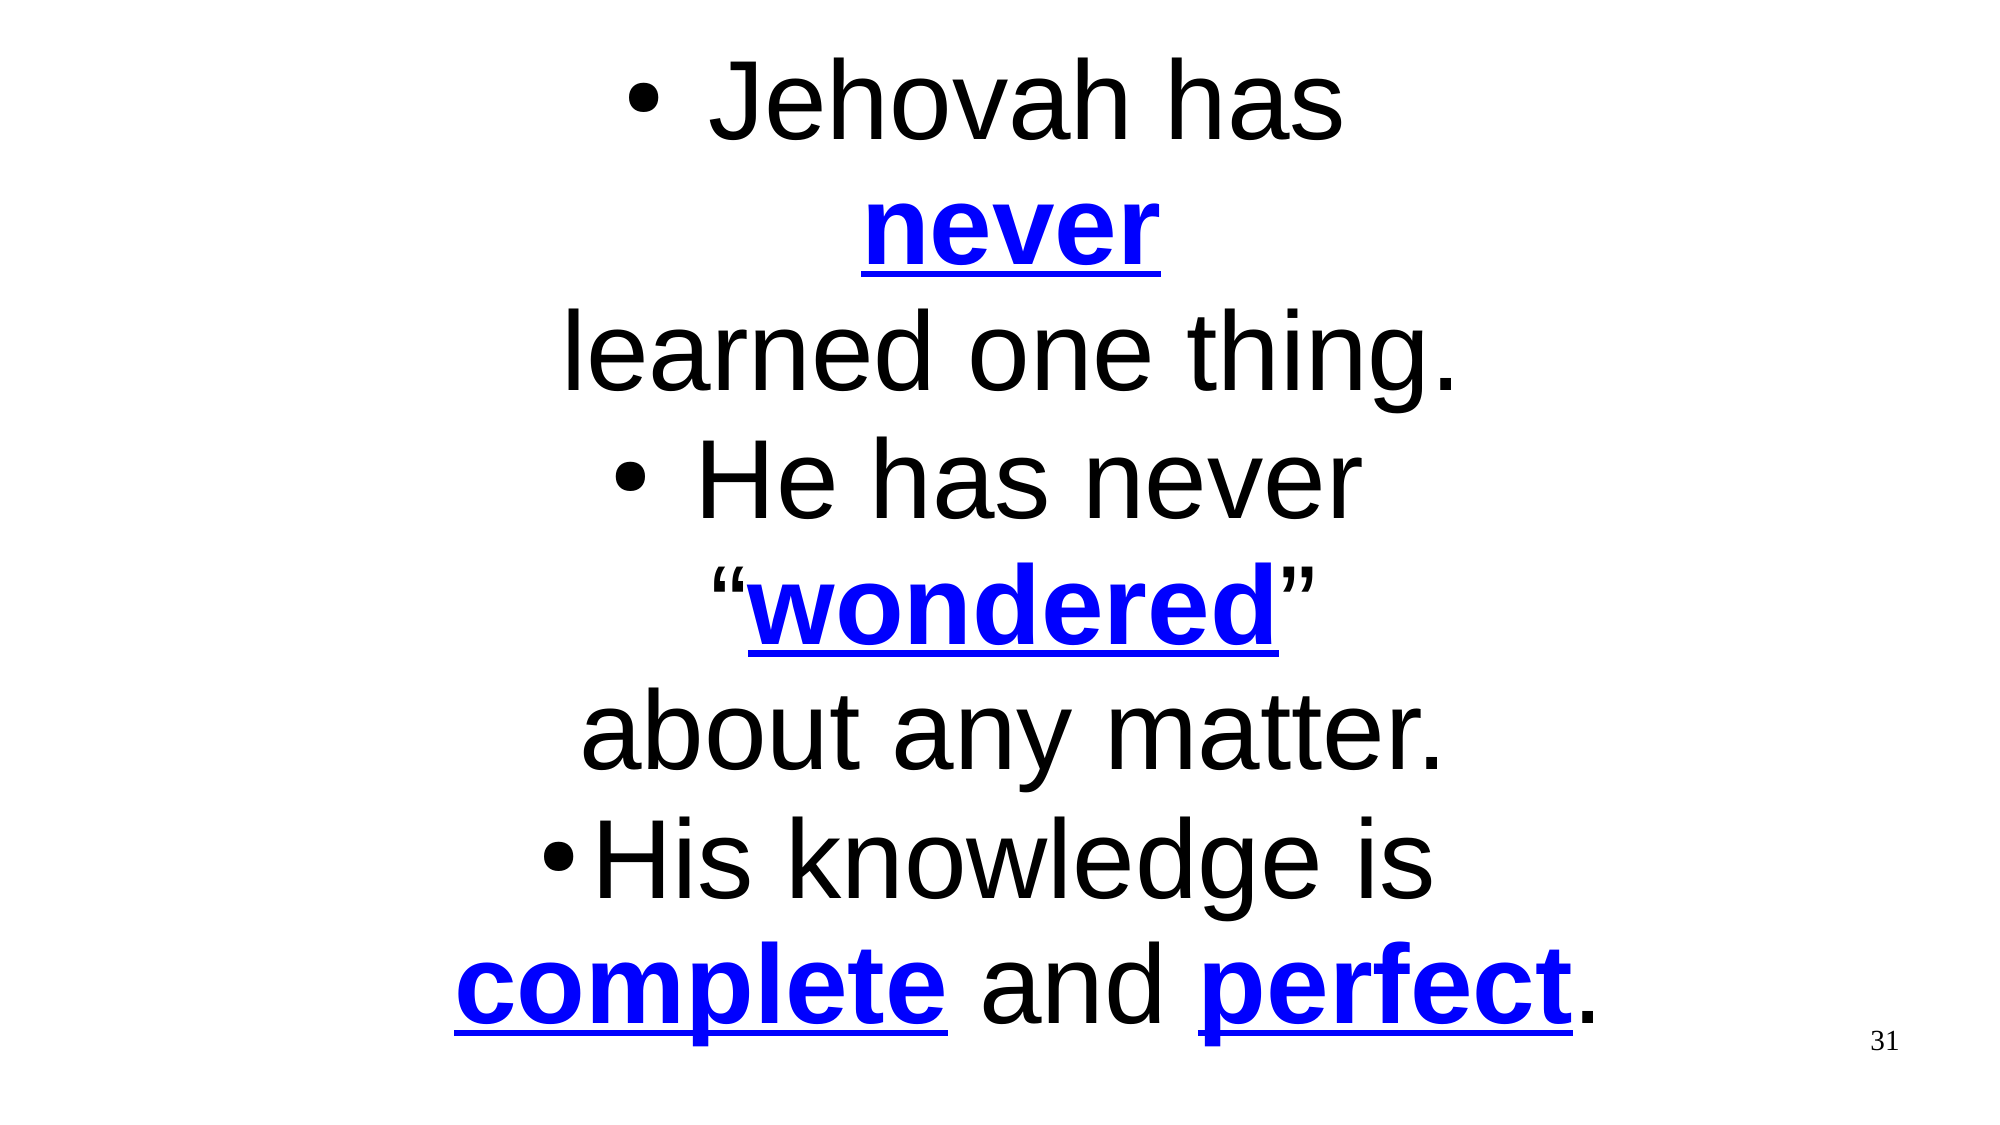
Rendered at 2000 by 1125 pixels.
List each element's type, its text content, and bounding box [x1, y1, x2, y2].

list Jehovah has never learned one thing. He has never “wondered” about any matter. His knowledge is complete and perfect. [37, 37, 1951, 1125]
